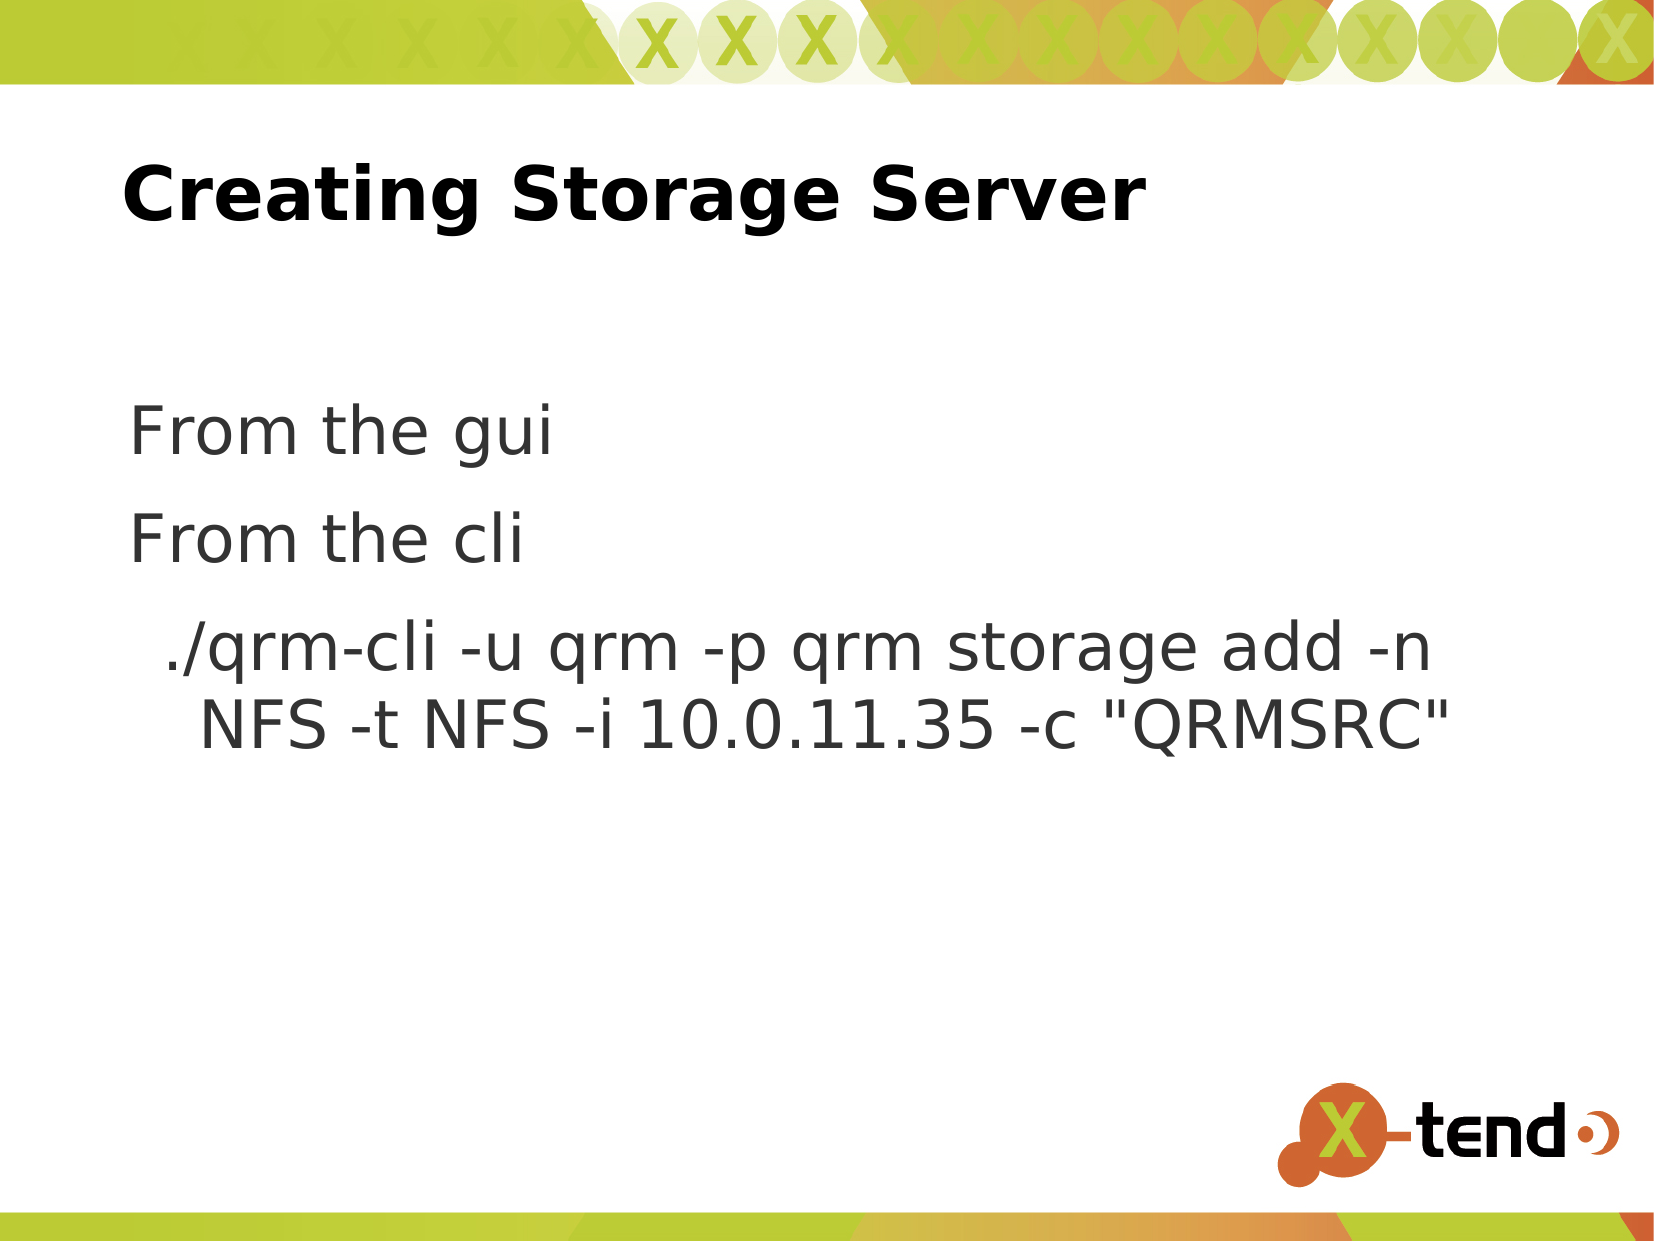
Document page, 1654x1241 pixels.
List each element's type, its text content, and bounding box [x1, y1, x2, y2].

picture [0, 0, 1654, 1241]
text_box From the gui From the cli ./qrm-cli -u qrm -p qrm storage add -n NFS -t NFS -i 10.0.11.35 -c "QRMSRC" [127, 392, 1554, 1181]
title Creating Storage Server [121, 91, 1534, 299]
